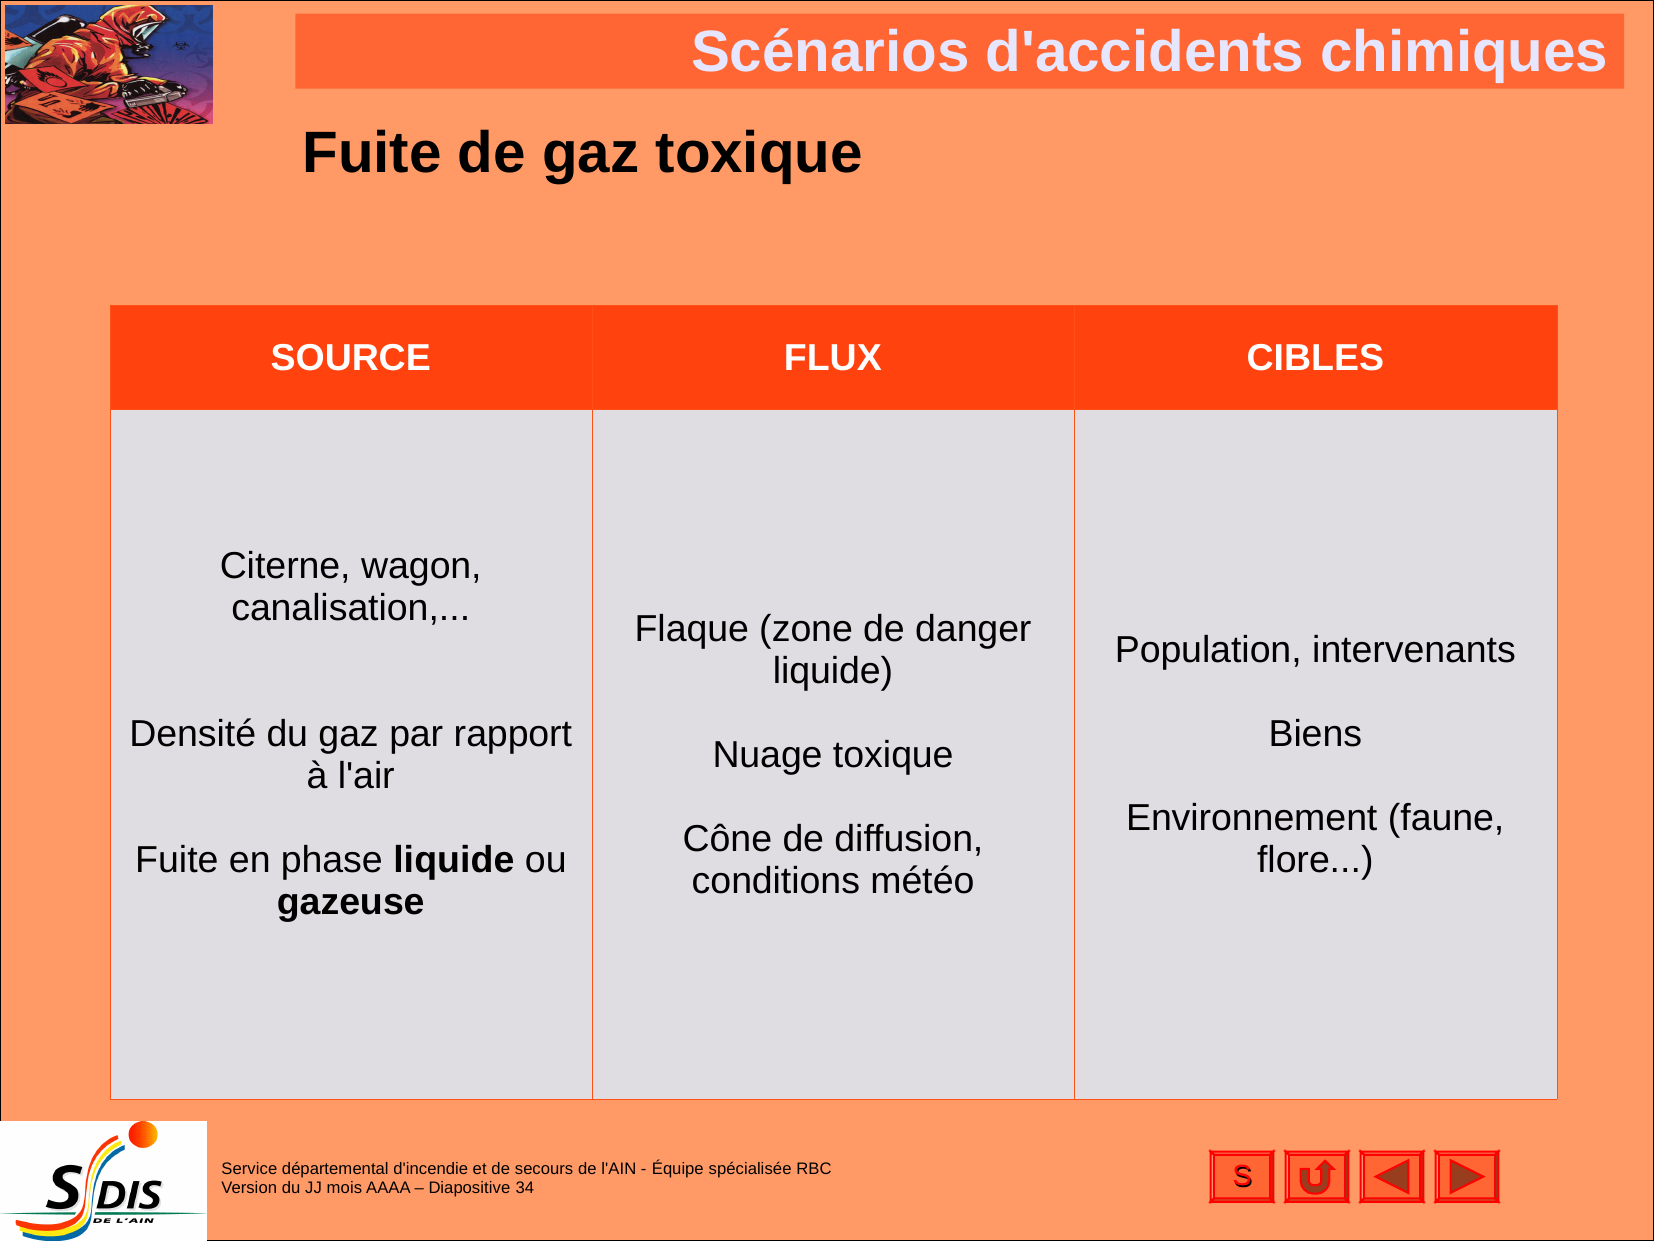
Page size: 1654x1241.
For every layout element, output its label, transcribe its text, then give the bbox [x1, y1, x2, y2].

table_cell Flaque (zone de danger liquide) Nuage toxique Cône de diffusion, conditions météo [593, 410, 1074, 1099]
table_header SOURCE [111, 306, 592, 409]
picture [5, 5, 213, 124]
table_header FLUX [593, 306, 1074, 409]
text_box Fuite de gaz toxique [287, 112, 879, 193]
text_box Scénarios d'accidents chimiques [295, 13, 1625, 89]
table_header CIBLES [1075, 306, 1557, 409]
picture [0, 1121, 207, 1241]
table_cell Population, intervenants Biens Environnement (faune, flore...) [1075, 410, 1557, 1099]
table_cell Citerne, wagon, canalisation,... Densité du gaz par rapport à l'air Fuite en phase liquide ou gazeuse [111, 410, 592, 1099]
